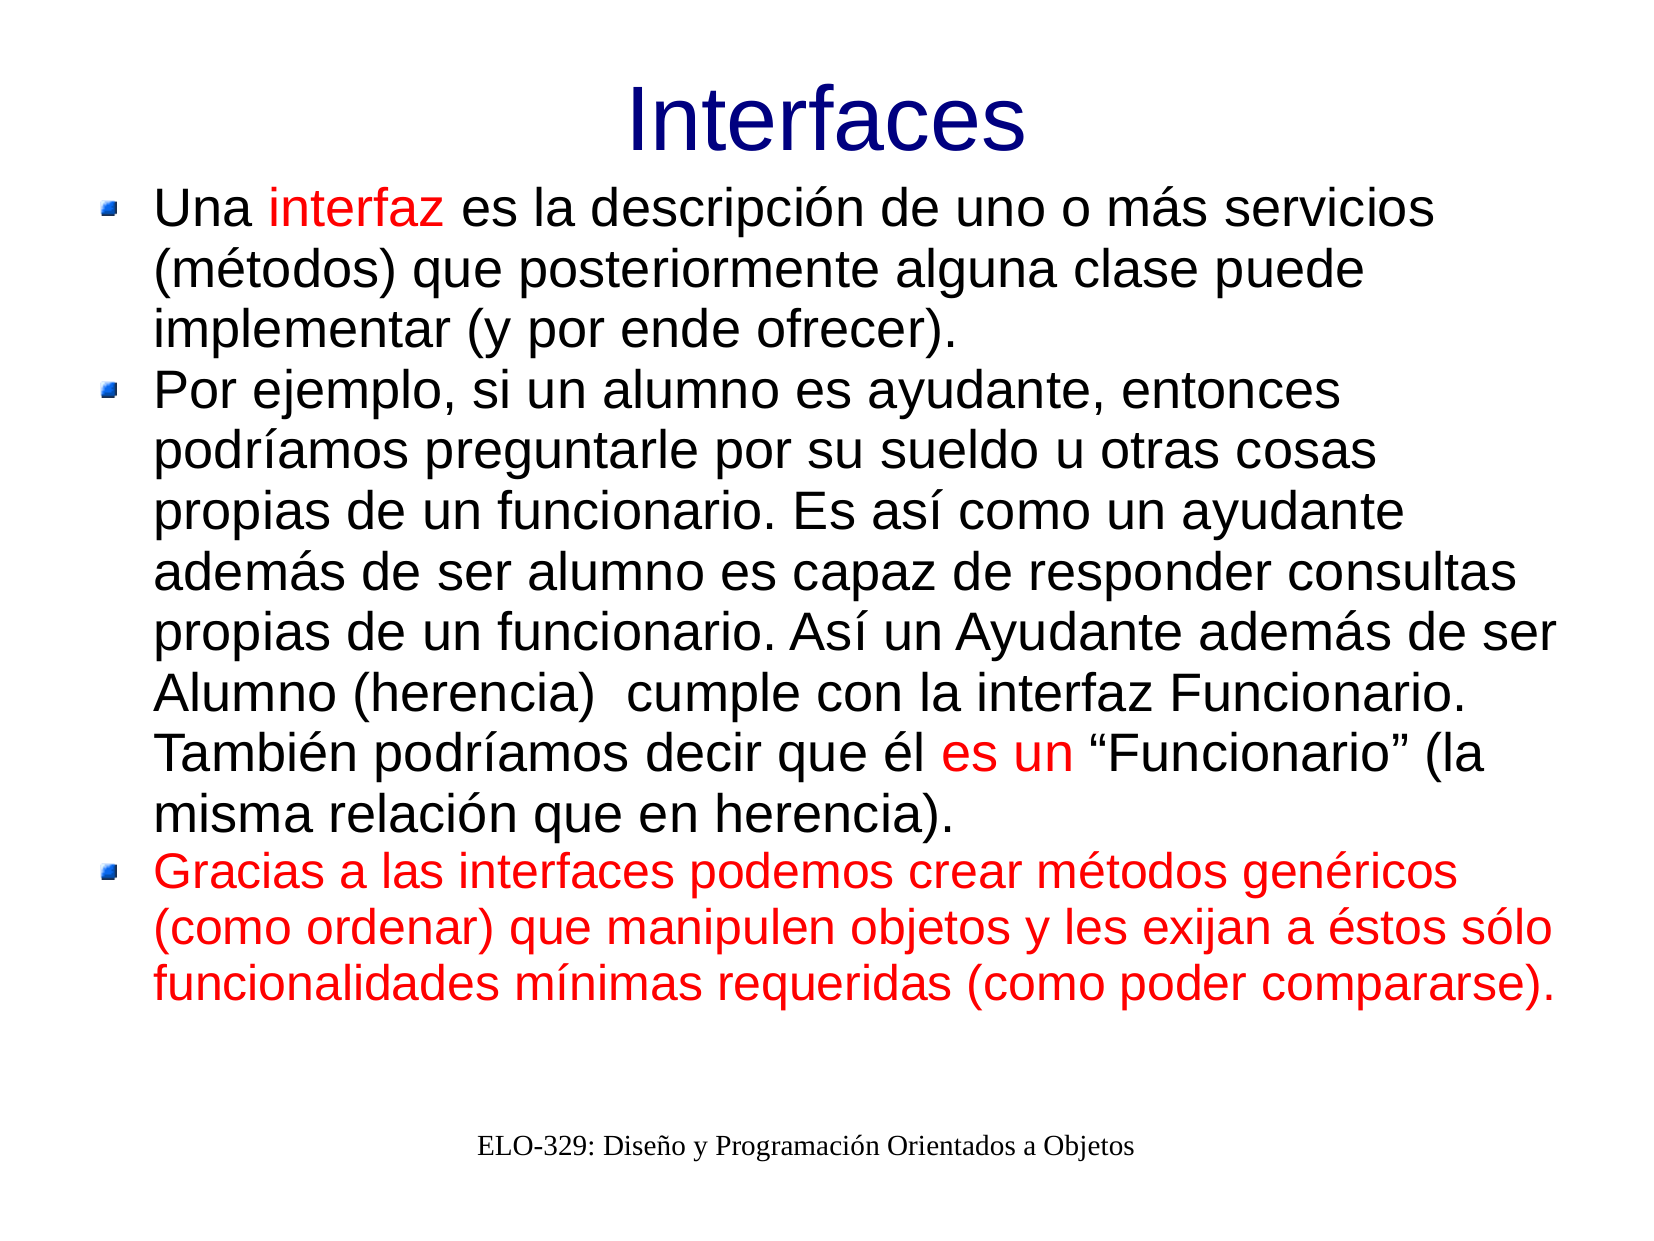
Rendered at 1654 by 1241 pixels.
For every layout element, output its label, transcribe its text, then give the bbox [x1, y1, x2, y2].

list Una interfaz es la descripción de uno o más servicios (métodos) que posteriormente alguna clase puede implementar (y por ende ofrecer). Por ejemplo, si un alumno es ayudante, entonces podríamos preguntarle por su sueldo u otras cosas propias de un funcionario. Es así como un ayudante además de ser alumno es capaz de responder consultas propias de un funcionario. Así un Ayudante además de ser Alumno (herencia) cumple con la interfaz Funcionario. También podríamos decir que él es un “Funcionario” (la misma relación que en herencia). Gracias a las interfaces podemos crear métodos genéricos (como ordenar) que manipulen objetos y les exijan a éstos sólo funcionalidades mínimas requeridas (como poder compararse). [82, 177, 1571, 1031]
title Interfaces [82, 49, 1571, 177]
